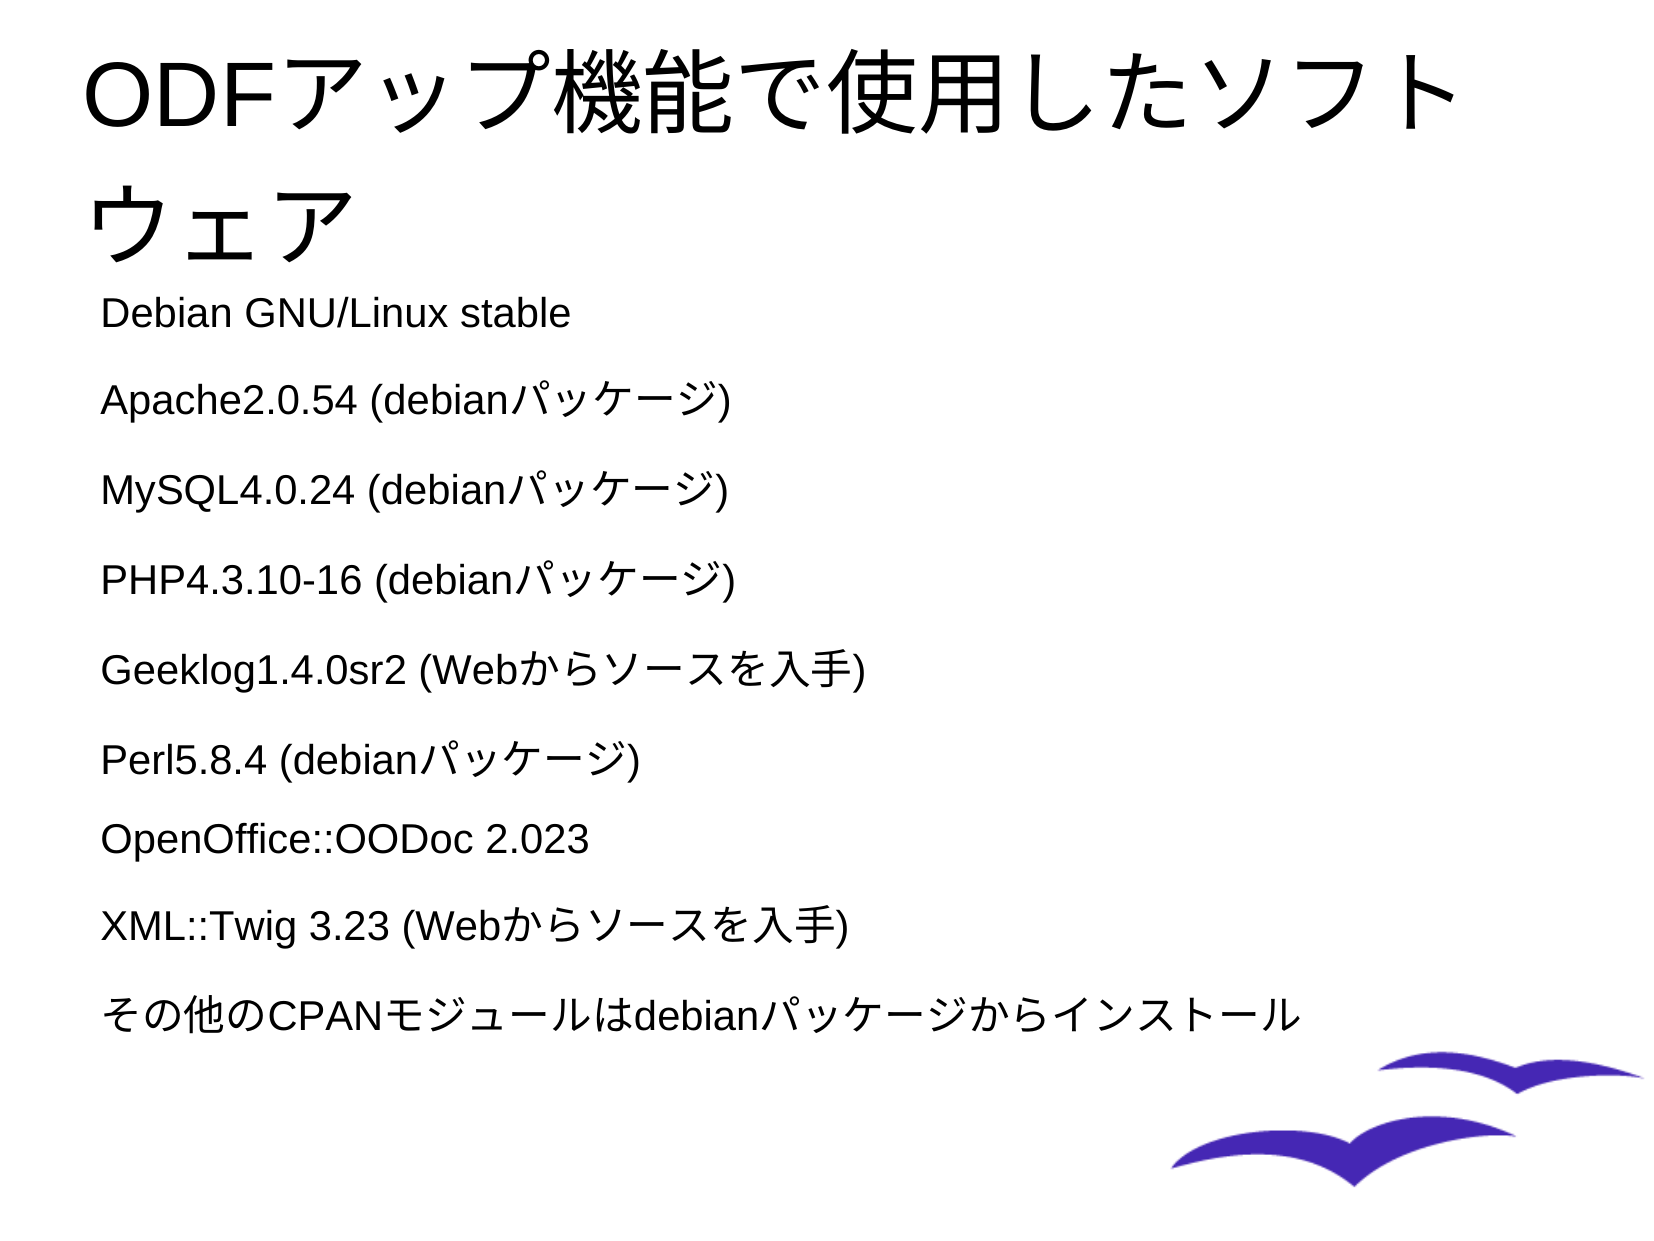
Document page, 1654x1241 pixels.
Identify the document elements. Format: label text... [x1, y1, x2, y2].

title ODFアップ機能で使用したソフトウェア [82, 49, 1571, 257]
picture [1166, 1044, 1654, 1192]
list Debian GNU/Linux stable Apache2.0.54 (debianパッケージ) MySQL4.0.24 (debianパッケージ) PHP4.3.10-16 (debianパッケージ) Geeklog1.4.0sr2 (Webからソースを入手) Perl5.8.4 (debianパッケージ) OpenOffice::OODoc 2.023 XML::Twig 3.23 (Webからソースを入手) その他のCPANモジュールはdebianパッケージからインストール [82, 290, 1571, 1109]
